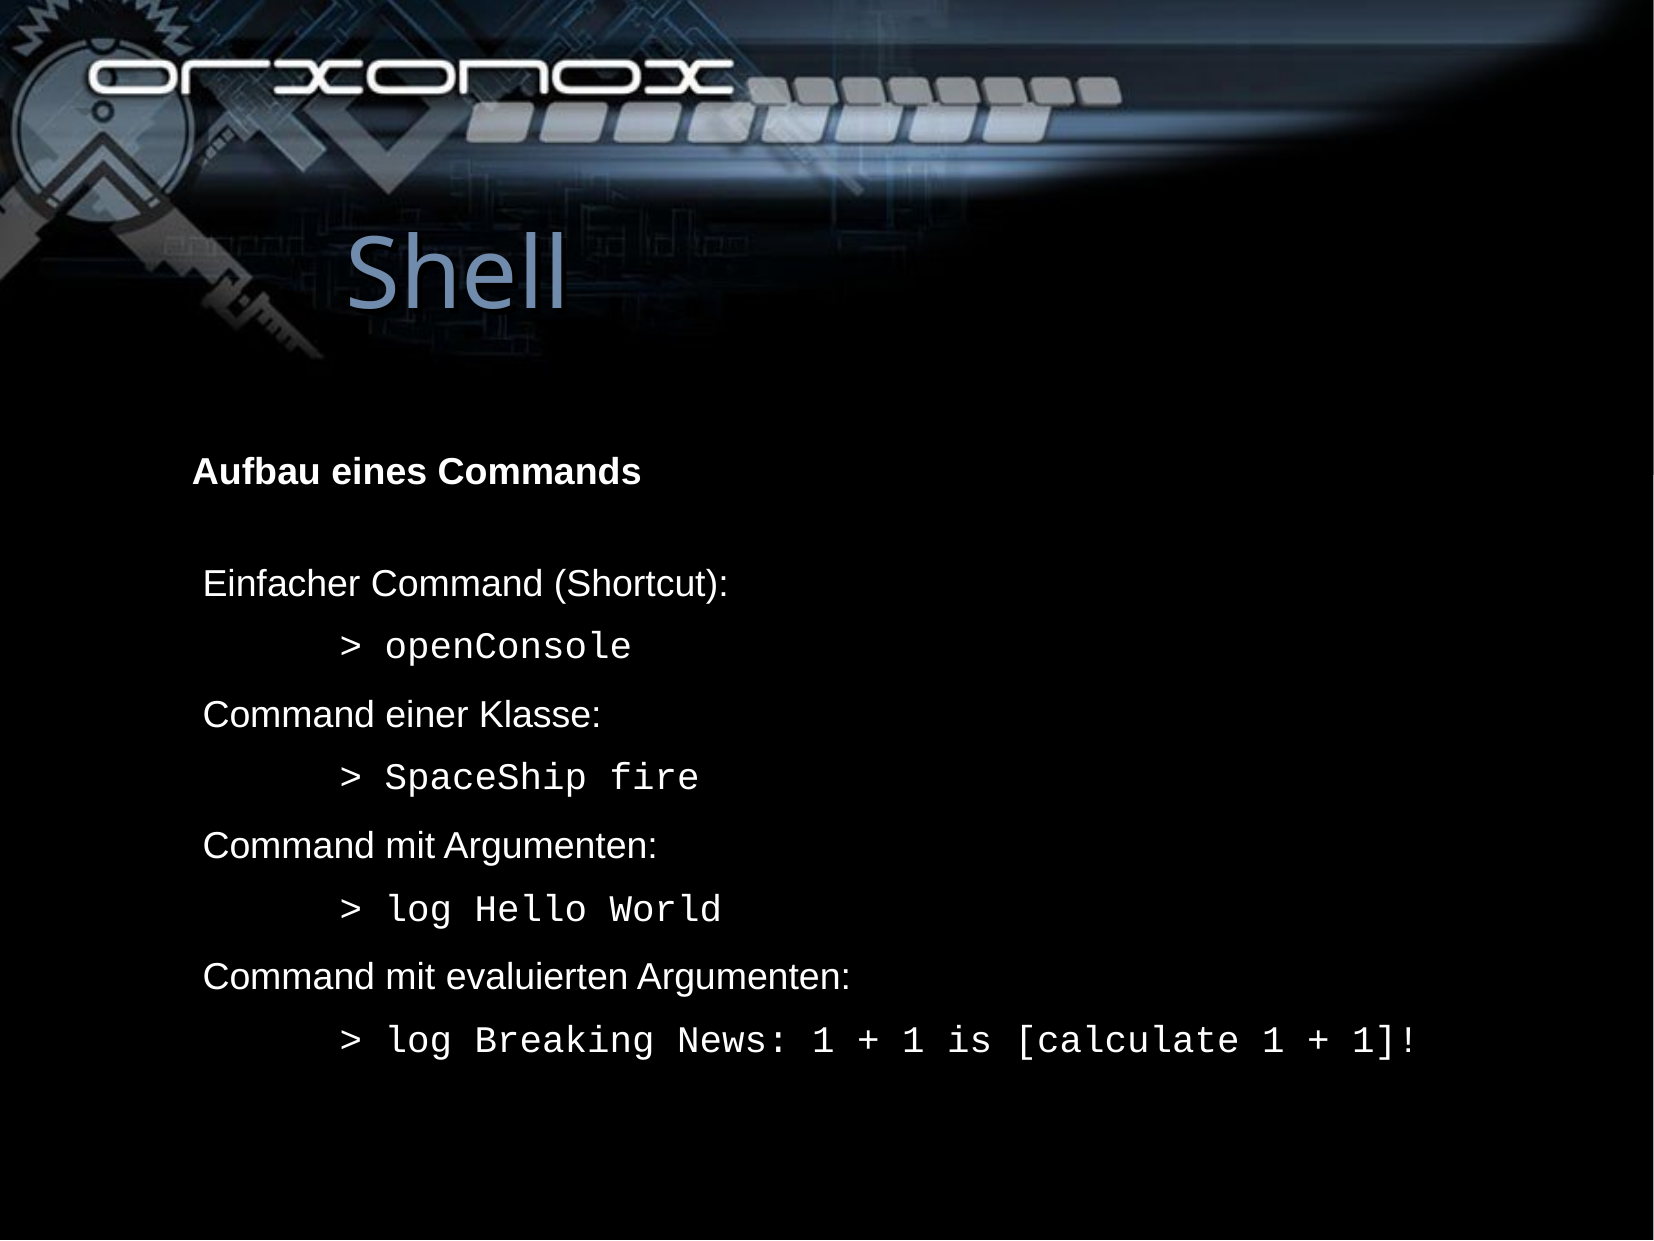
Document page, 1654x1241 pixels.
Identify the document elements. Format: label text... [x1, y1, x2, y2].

text_box Shell [330, 194, 1306, 344]
picture [0, 0, 1654, 475]
text_box Einfacher Command (Shortcut): > openConsole Command einer Klasse: > SpaceShip fire Command mit Argumenten: > log Hello World Command mit evaluierten Argumenten: > log Breaking News: 1 + 1 is [calculate 1 + 1]! [177, 513, 1447, 1059]
text_box Aufbau eines Commands [177, 442, 1329, 513]
